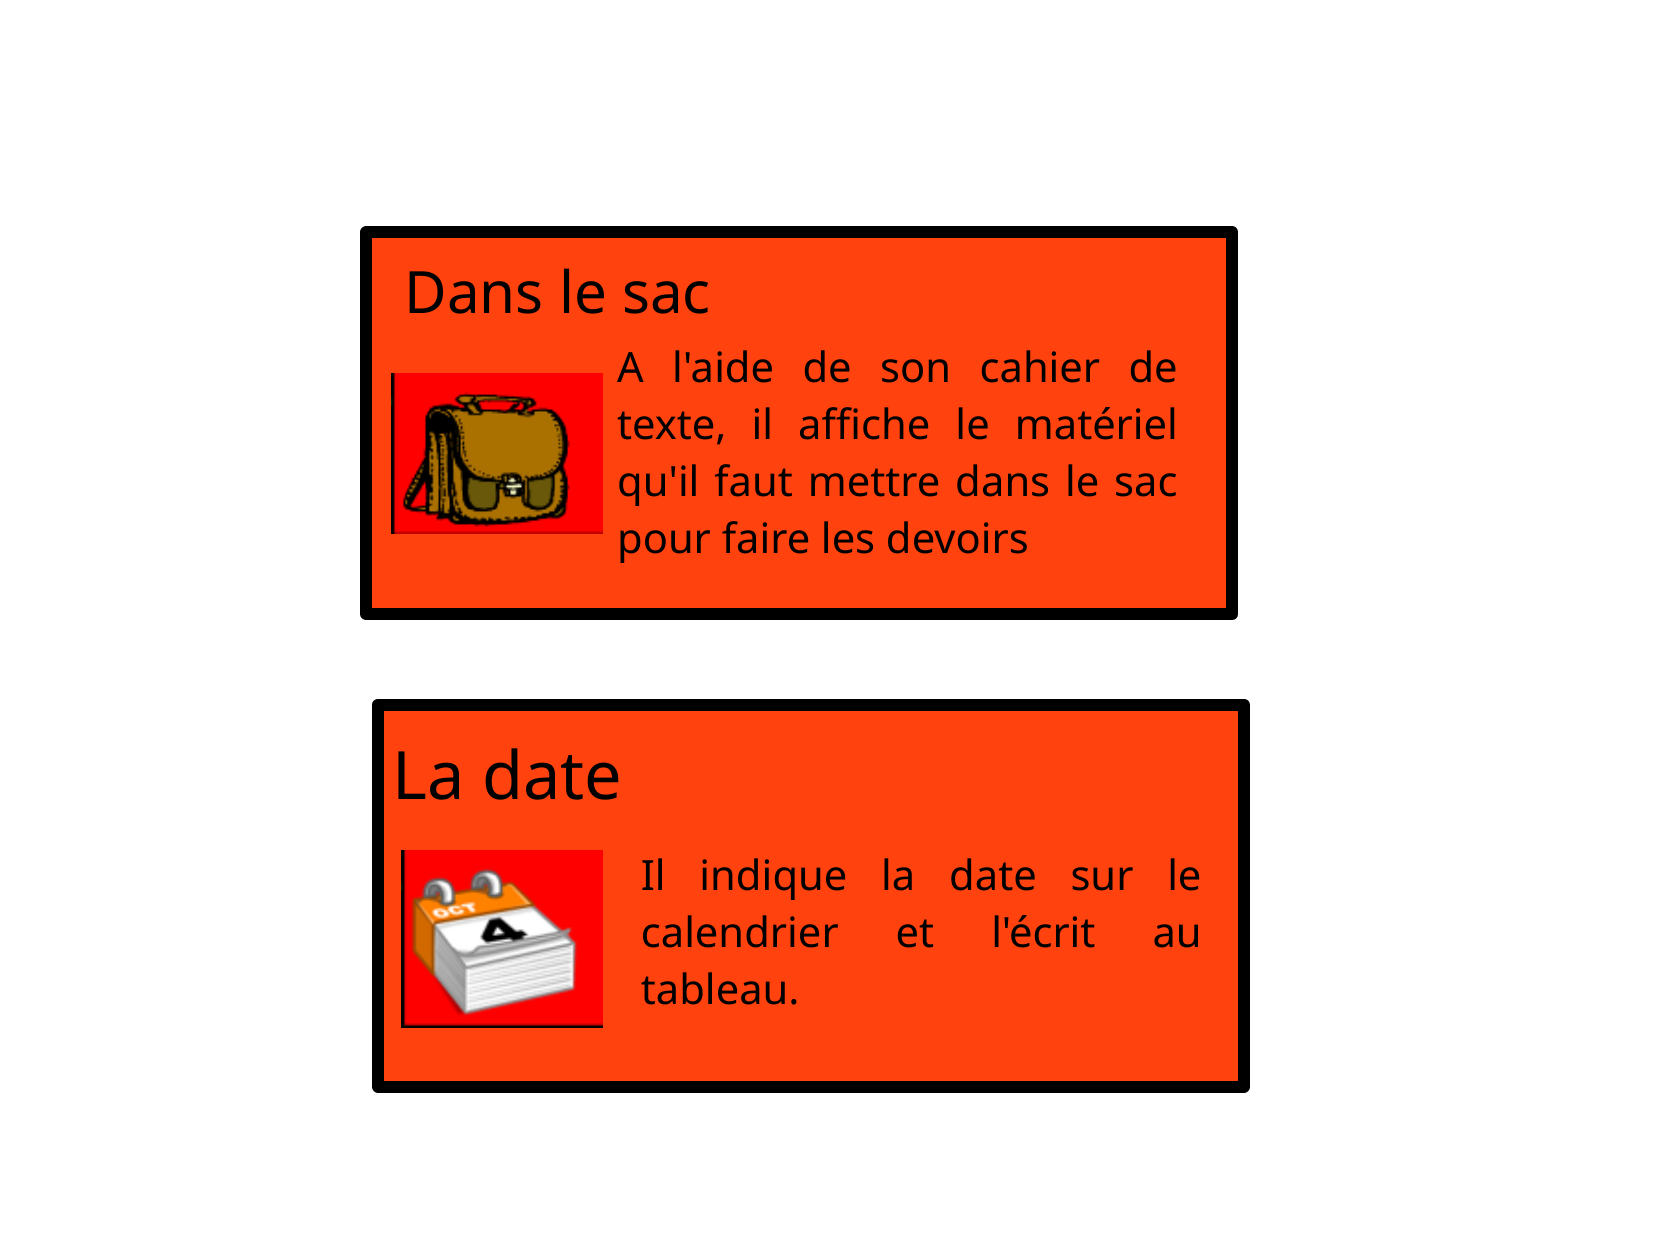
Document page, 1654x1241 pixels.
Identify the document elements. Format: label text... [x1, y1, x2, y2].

picture [391, 373, 603, 534]
text_box Il indique la date sur le calendrier et l'écrit au tableau. [625, 838, 1217, 1028]
text_box [377, 704, 1244, 1087]
text_box A l'aide de son cahier de texte, il affiche le matériel qu'il faut mettre dans le sac pour faire les devoirs [602, 330, 1193, 578]
text_box [366, 232, 1233, 615]
text_box Dans le sac [389, 244, 1217, 374]
picture [401, 850, 603, 1028]
text_box La date [377, 720, 1205, 851]
